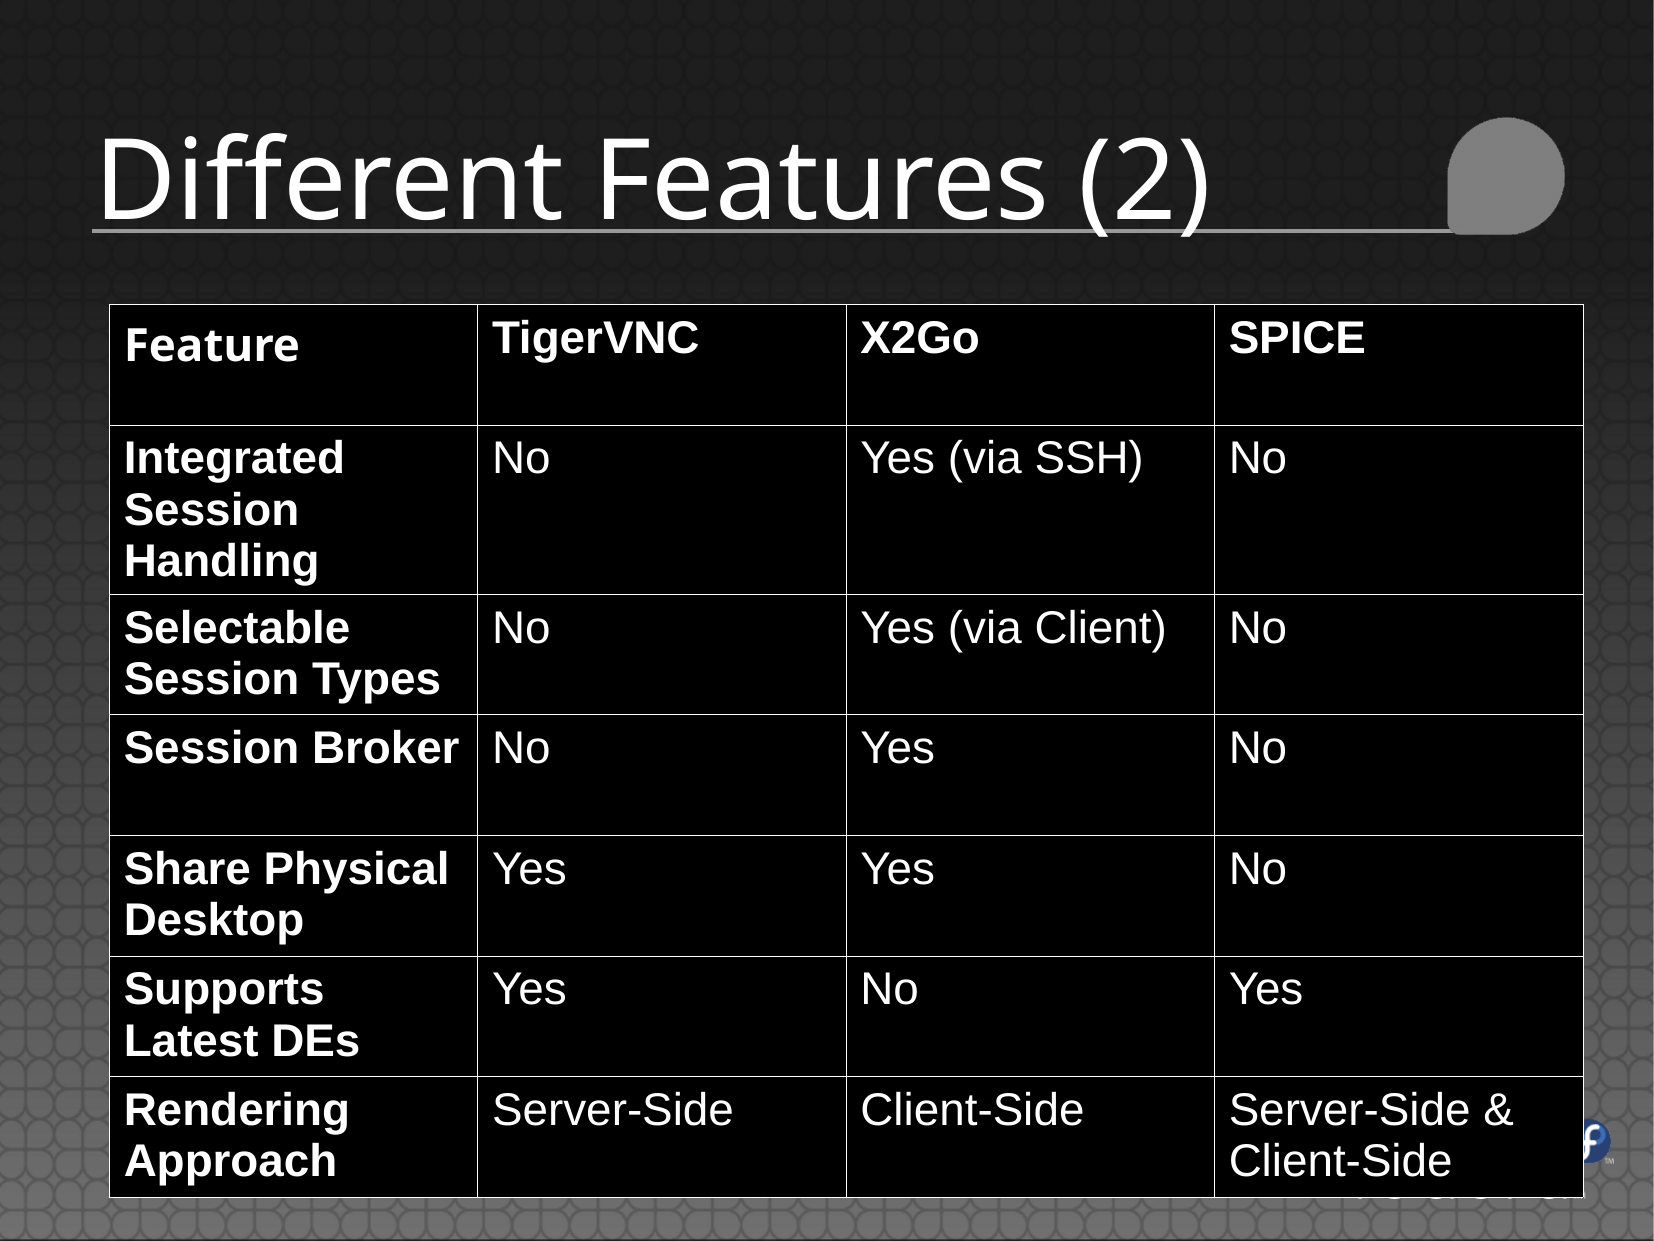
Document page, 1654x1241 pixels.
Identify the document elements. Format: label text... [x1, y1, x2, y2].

table_cell No [1215, 836, 1583, 956]
table_cell Share Physical Desktop [110, 836, 477, 956]
table_cell Selectable Session Types [110, 595, 477, 714]
table_cell Yes [1215, 957, 1583, 1076]
picture [0, 0, 1654, 1241]
table_cell Yes (via Client) [847, 595, 1214, 714]
table_cell No [478, 715, 846, 835]
table_cell Yes [478, 957, 846, 1076]
table_cell Yes (via SSH) [847, 426, 1214, 594]
table_cell Supports Latest DEs [110, 957, 477, 1076]
table_cell No [478, 426, 846, 594]
table_cell Client-Side [847, 1077, 1214, 1197]
table_cell No [478, 595, 846, 714]
table_header X2Go [847, 305, 1214, 425]
table_cell No [1215, 595, 1583, 714]
table_cell Yes [478, 836, 846, 956]
title Different Features (2) [94, 100, 1426, 251]
table_cell Server-Side [478, 1077, 846, 1197]
table_header SPICE [1215, 305, 1583, 425]
table_cell Server-Side & Client-Side [1215, 1077, 1583, 1197]
table_cell No [847, 957, 1214, 1076]
table_cell Integrated Session Handling [110, 426, 477, 594]
table_header TigerVNC [478, 305, 846, 425]
table_cell Yes [847, 836, 1214, 956]
table_cell No [1215, 715, 1583, 835]
table_header Feature [110, 305, 477, 425]
table_cell Rendering Approach [110, 1077, 477, 1197]
table_cell No [1215, 426, 1583, 594]
table_cell Yes [847, 715, 1214, 835]
table_cell Session Broker [110, 715, 477, 835]
